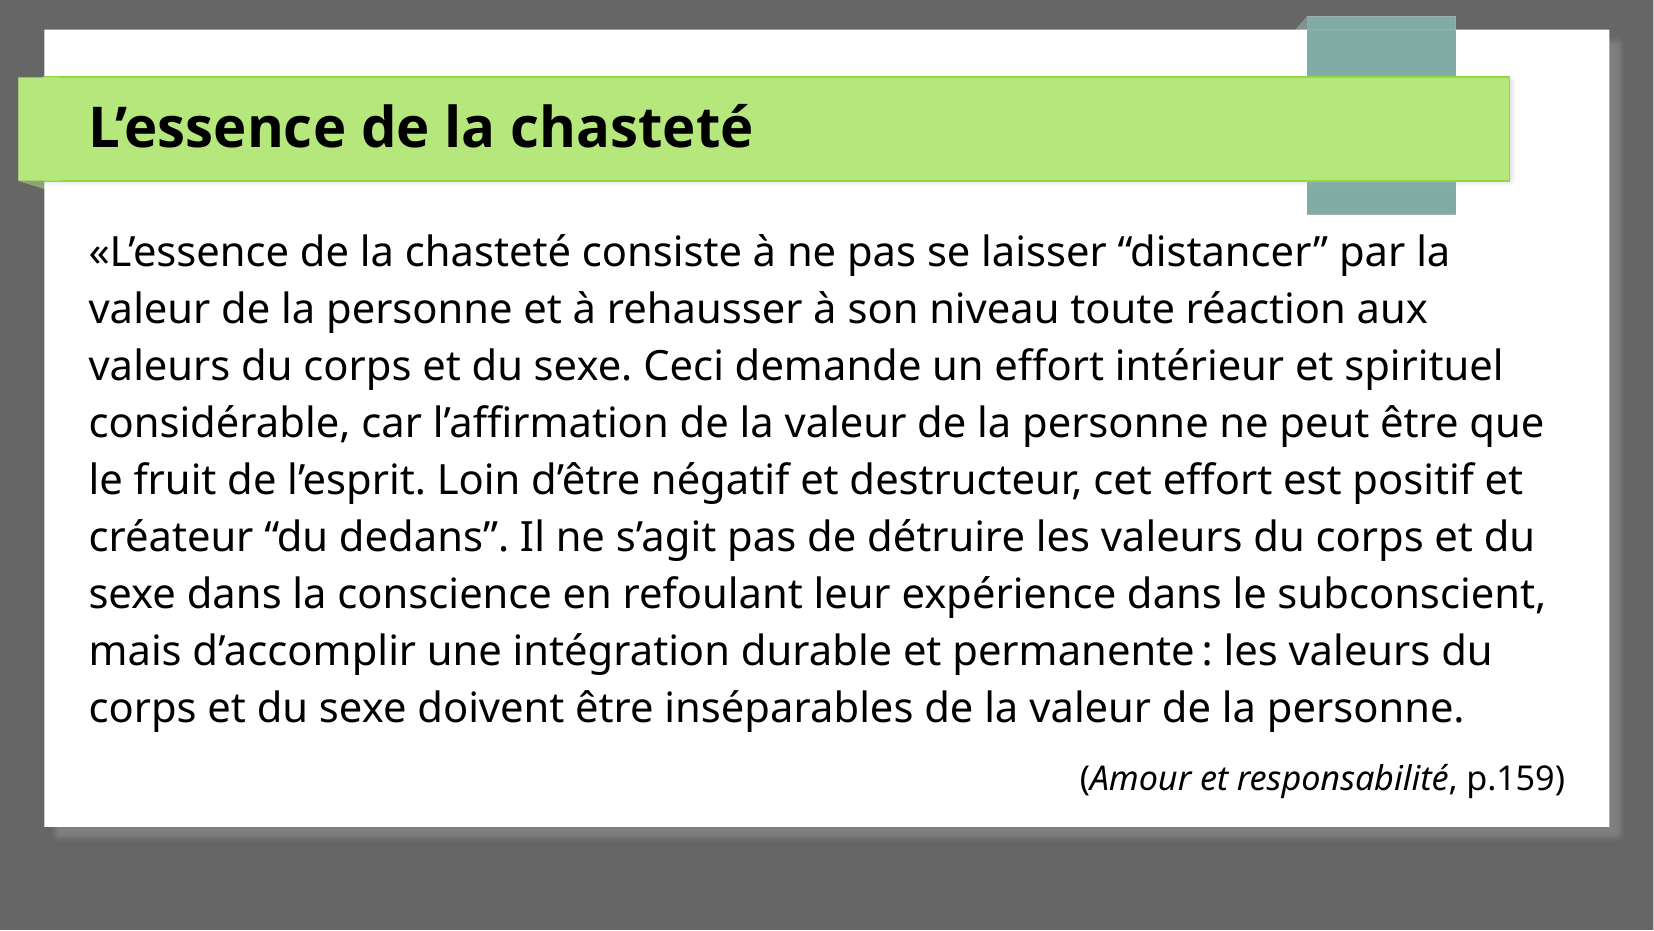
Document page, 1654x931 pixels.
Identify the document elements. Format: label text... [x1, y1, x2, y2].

list «L’essence de la chasteté consiste à ne pas se laisser “distancer” par la valeur de la personne et à rehausser à son niveau toute réaction aux valeurs du corps et du sexe. Ceci demande un effort intérieur et spirituel considérable, car l’affirmation de la valeur de la personne ne peut être que le fruit de l’esprit. Loin d’être négatif et destructeur, cet effort est positif et créateur “du dedans”. Il ne s’agit pas de détruire les valeurs du corps et du sexe dans la conscience en refoulant leur expérience dans le subconscient, mais d’accomplir une intégration durable et permanente : les valeurs du corps et du sexe doivent être inséparables de la valeur de la personne. (Amour et responsabilité, p.159) [88, 221, 1565, 813]
title L’essence de la chasteté [88, 73, 1506, 178]
